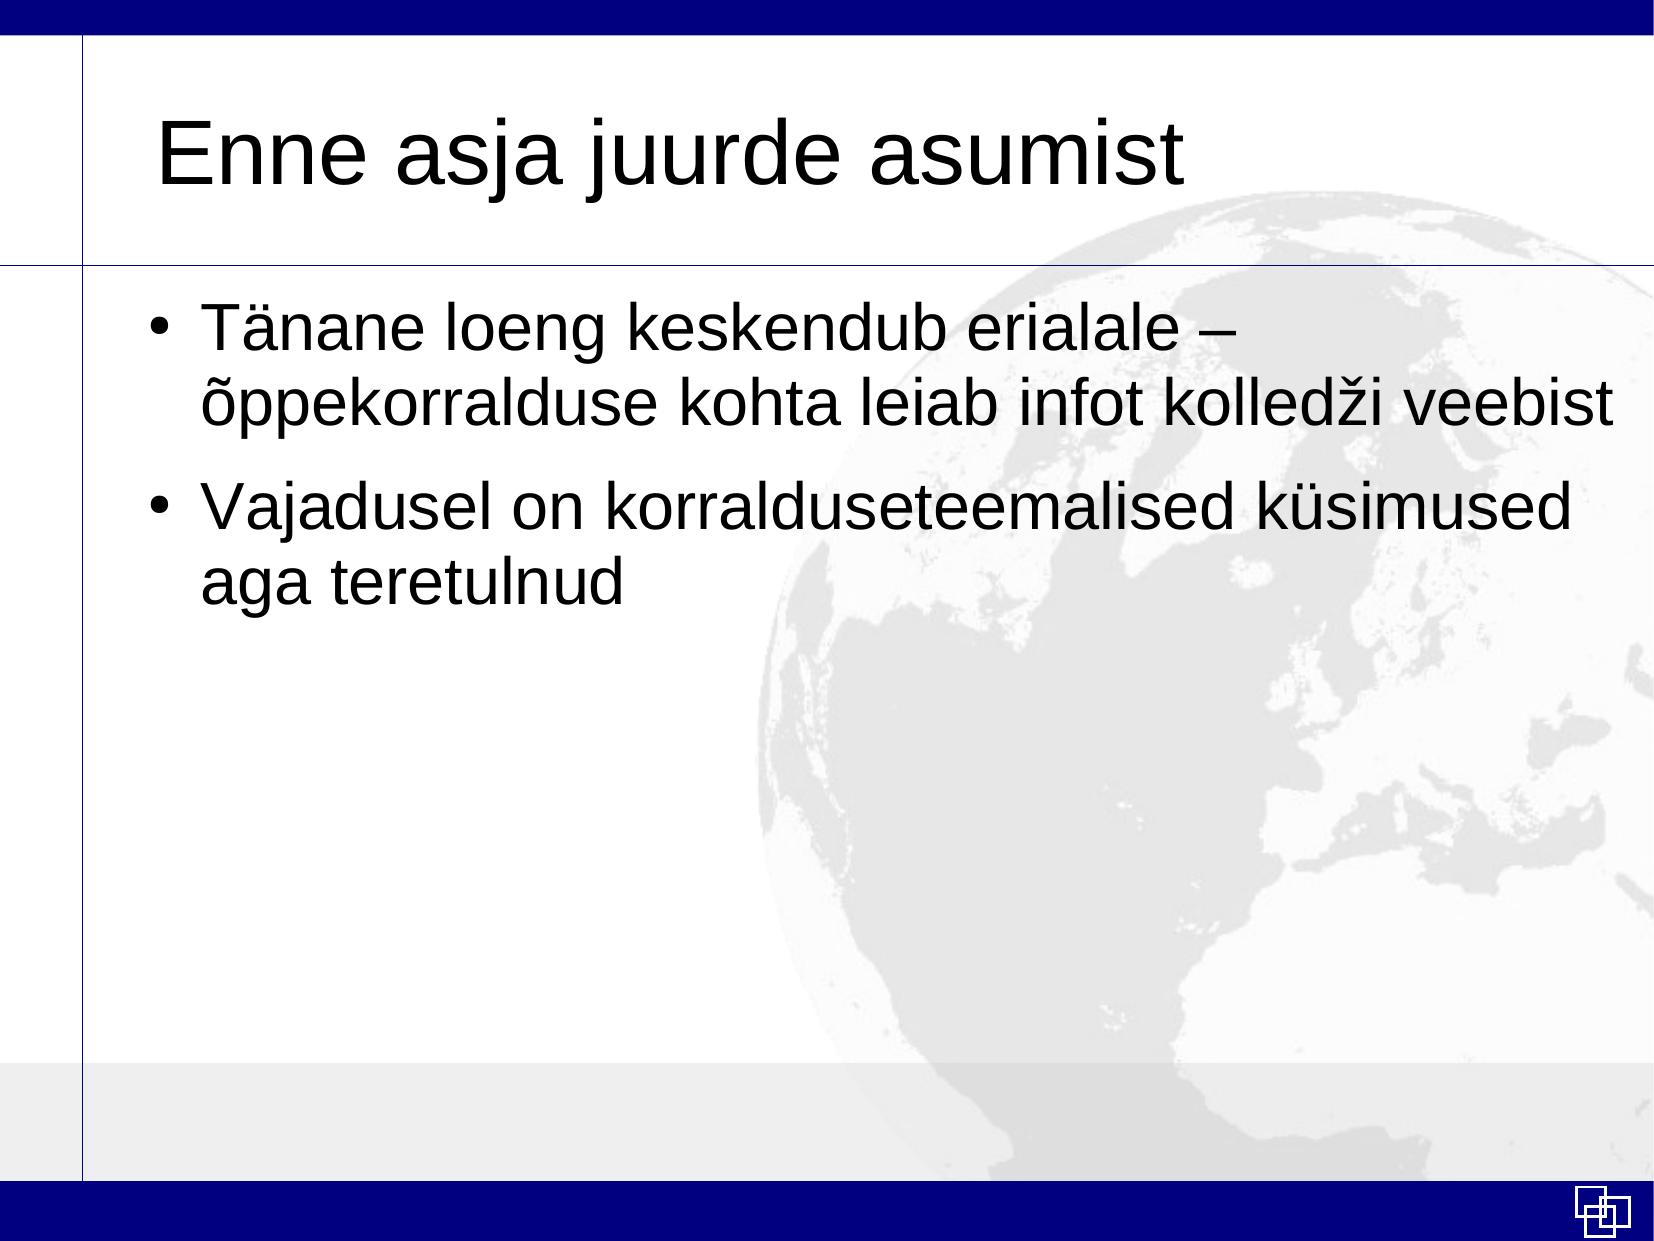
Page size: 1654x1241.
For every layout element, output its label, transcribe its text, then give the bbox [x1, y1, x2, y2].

list Tänane loeng keskendub erialale – õppekorralduse kohta leiab infot kolledži veebist Vajadusel on korralduseteemalised küsimused aga teretulnud [129, 290, 1619, 1094]
title Enne asja juurde asumist [129, 49, 1619, 257]
